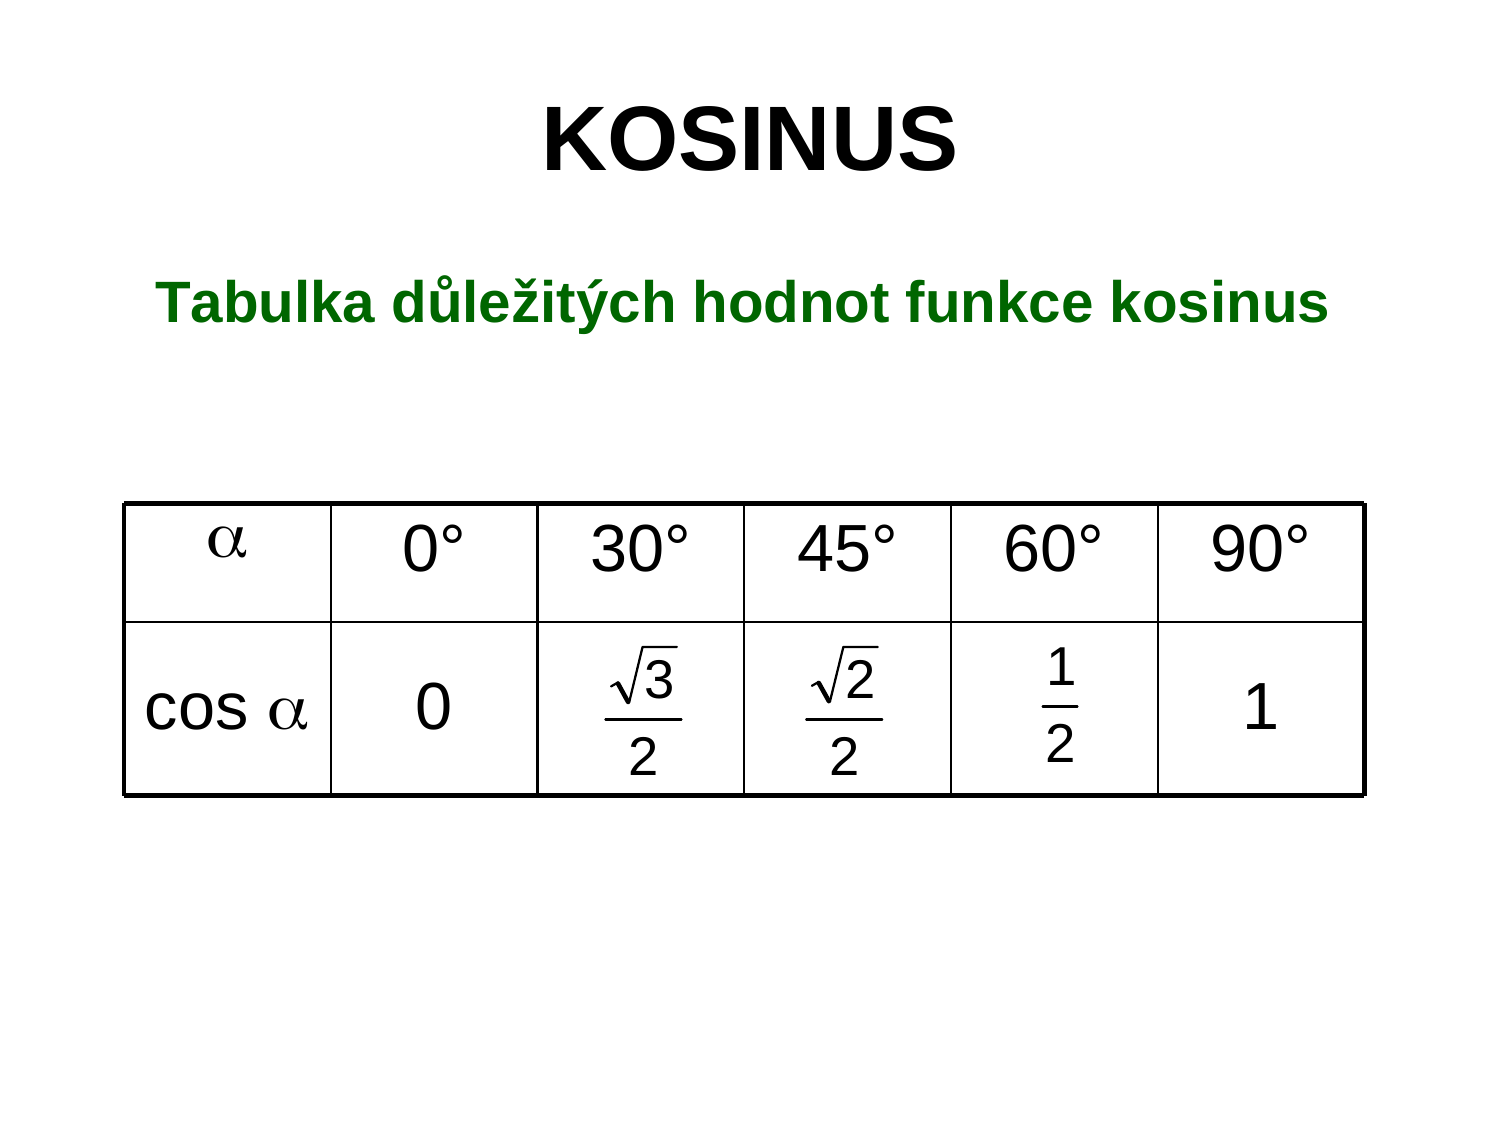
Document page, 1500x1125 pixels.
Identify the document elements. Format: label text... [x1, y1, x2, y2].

text_box 60° [952, 506, 1157, 621]
list Tabulka důležitých hodnot funkce kosinus [74, 262, 1412, 362]
chart [1033, 633, 1089, 775]
text_box 30° [539, 506, 743, 621]
text_box  [126, 506, 330, 621]
text_box 90° [1159, 506, 1362, 621]
title KOSINUS [75, 45, 1426, 233]
chart [797, 633, 893, 788]
text_box 0 [332, 623, 536, 793]
chart [596, 633, 692, 788]
text_box 1 [1159, 623, 1362, 793]
text_box 45° [745, 506, 950, 621]
text_box 0° [332, 506, 536, 621]
text_box cos  [126, 623, 330, 793]
